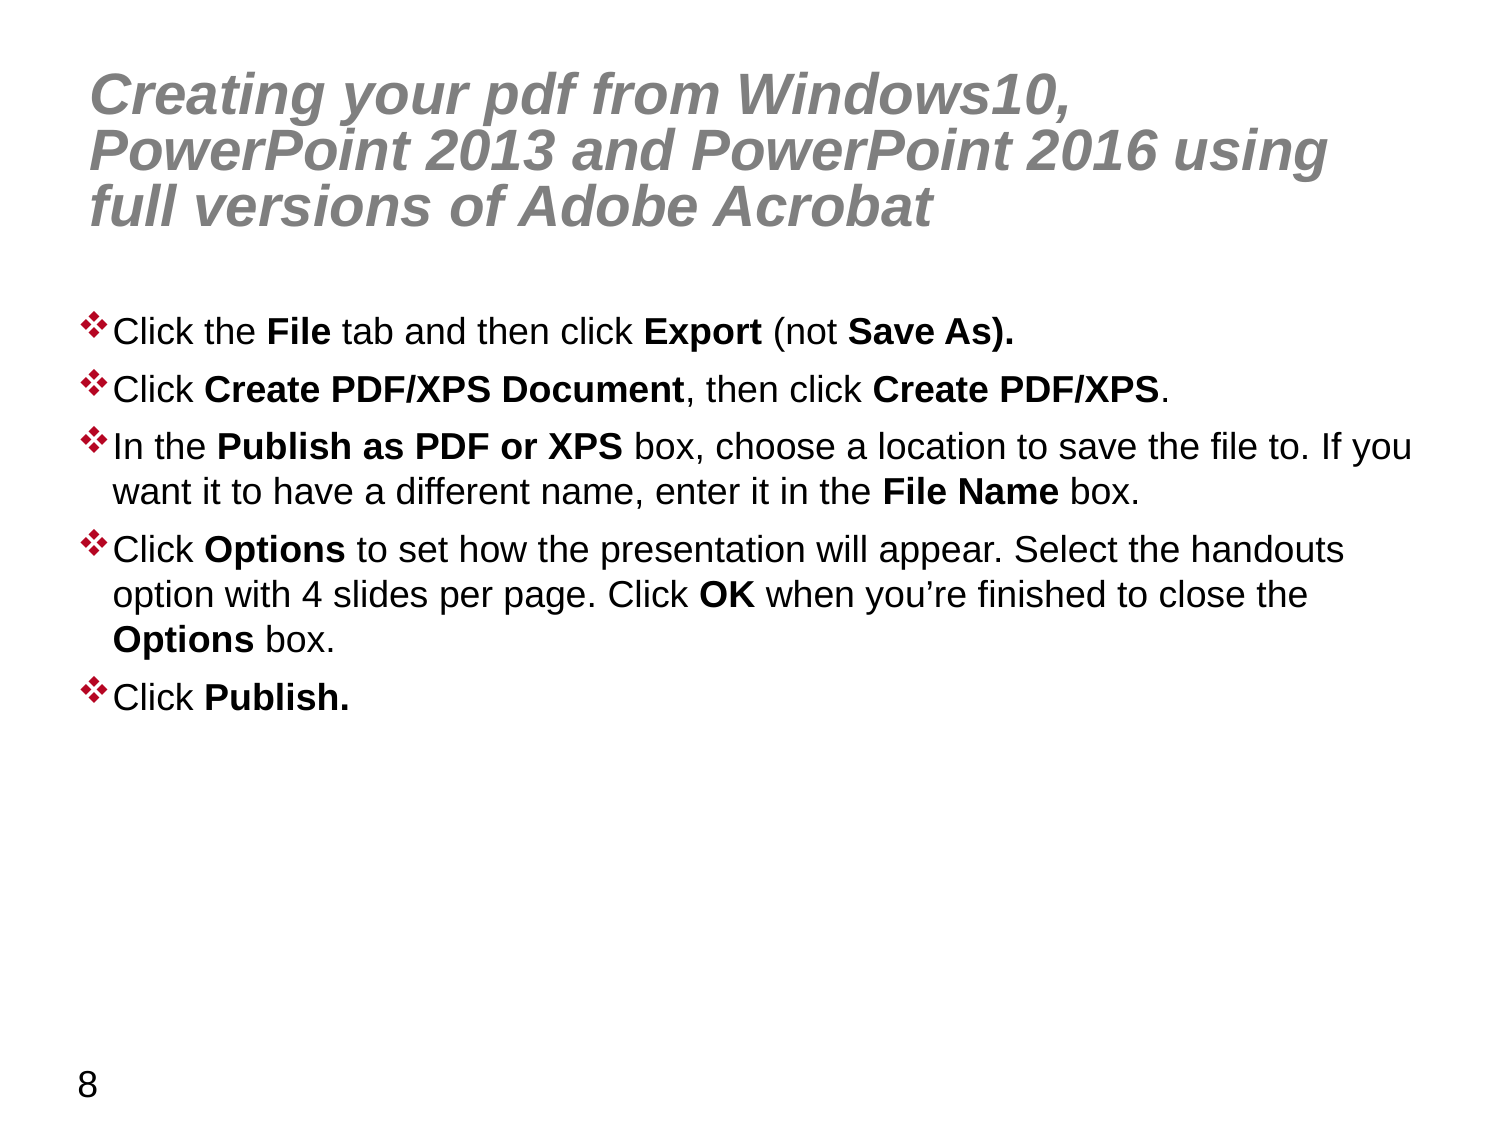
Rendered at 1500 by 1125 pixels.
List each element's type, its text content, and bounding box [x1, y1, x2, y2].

text_box Click the File tab and then click Export (not Save As). Click Create PDF/XPS Document, then click Create PDF/XPS. In the Publish as PDF or XPS box, choose a location to save the file to. If you want it to have a different name, enter it in the File Name box. Click Options to set how the presentation will appear. Select the handouts option with 4 slides per page. Click OK when you’re finished to close the Options box. Click Publish. [62, 299, 1438, 1088]
text_box Creating your pdf from Windows10, PowerPoint 2013 and PowerPoint 2016 using full versions of Adobe Acrobat [74, 62, 1425, 263]
text_box <number> [62, 1037, 1463, 1113]
